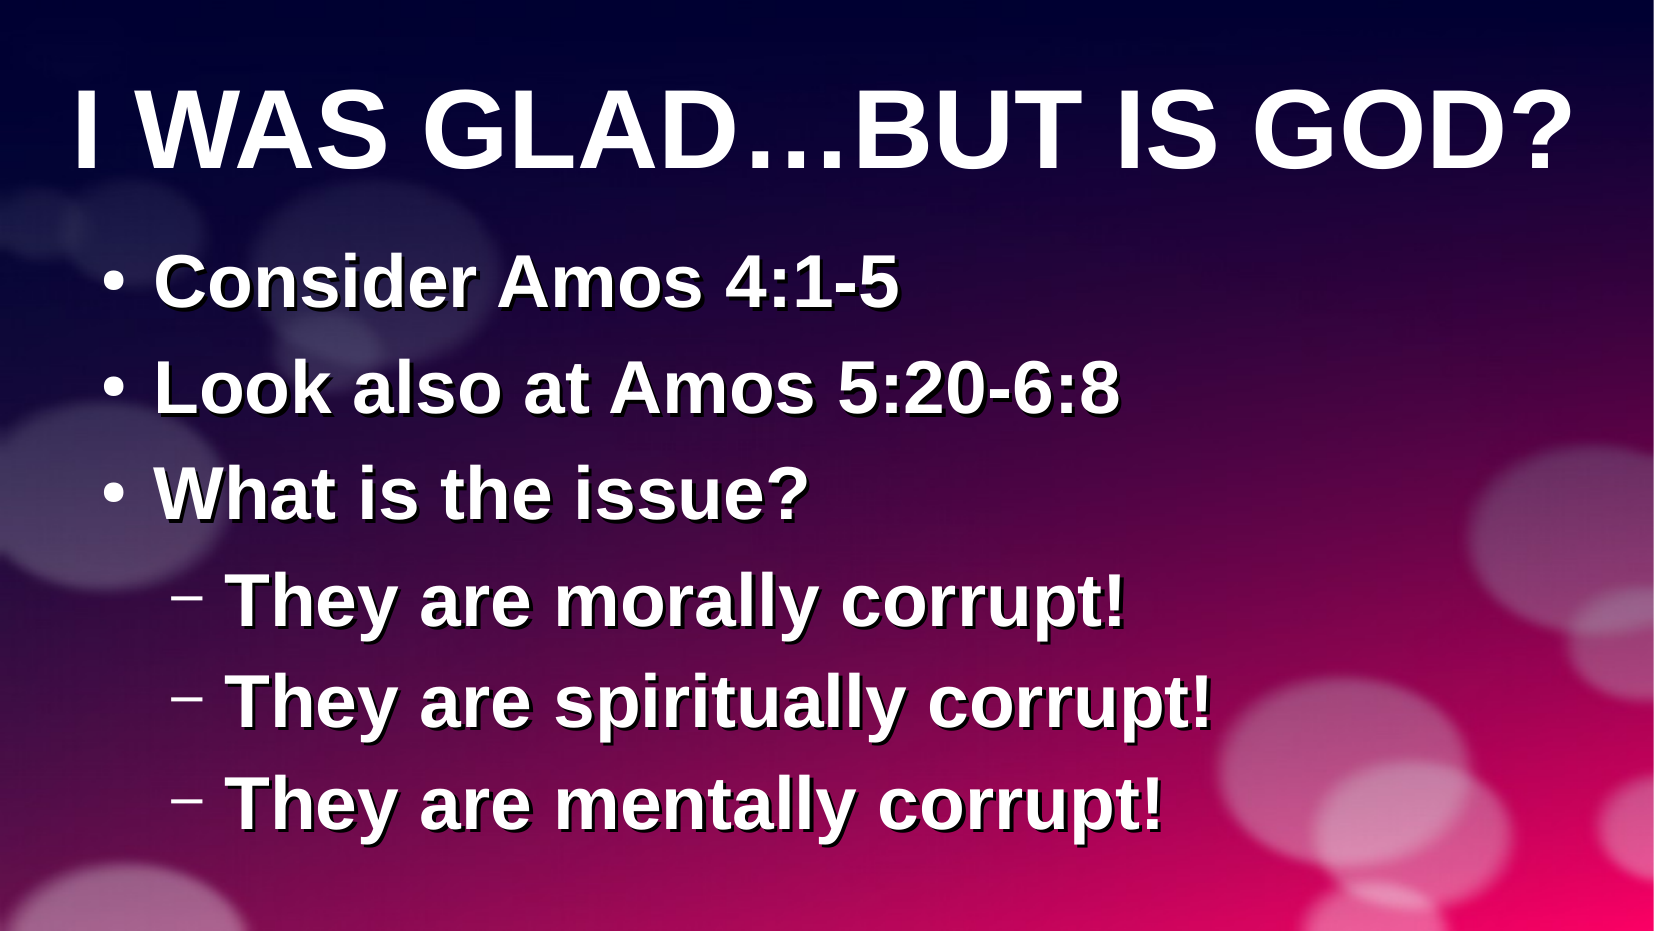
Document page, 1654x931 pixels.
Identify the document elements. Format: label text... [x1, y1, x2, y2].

list Consider Amos 4:1-5 Look also at Amos 5:20-6:8 What is the issue? They are morally corrupt! They are spiritually corrupt! They are mentally corrupt! [82, 240, 1571, 901]
picture [0, 0, 1654, 931]
title I WAS GLAD…BUT IS GOD? [45, 3, 1606, 256]
